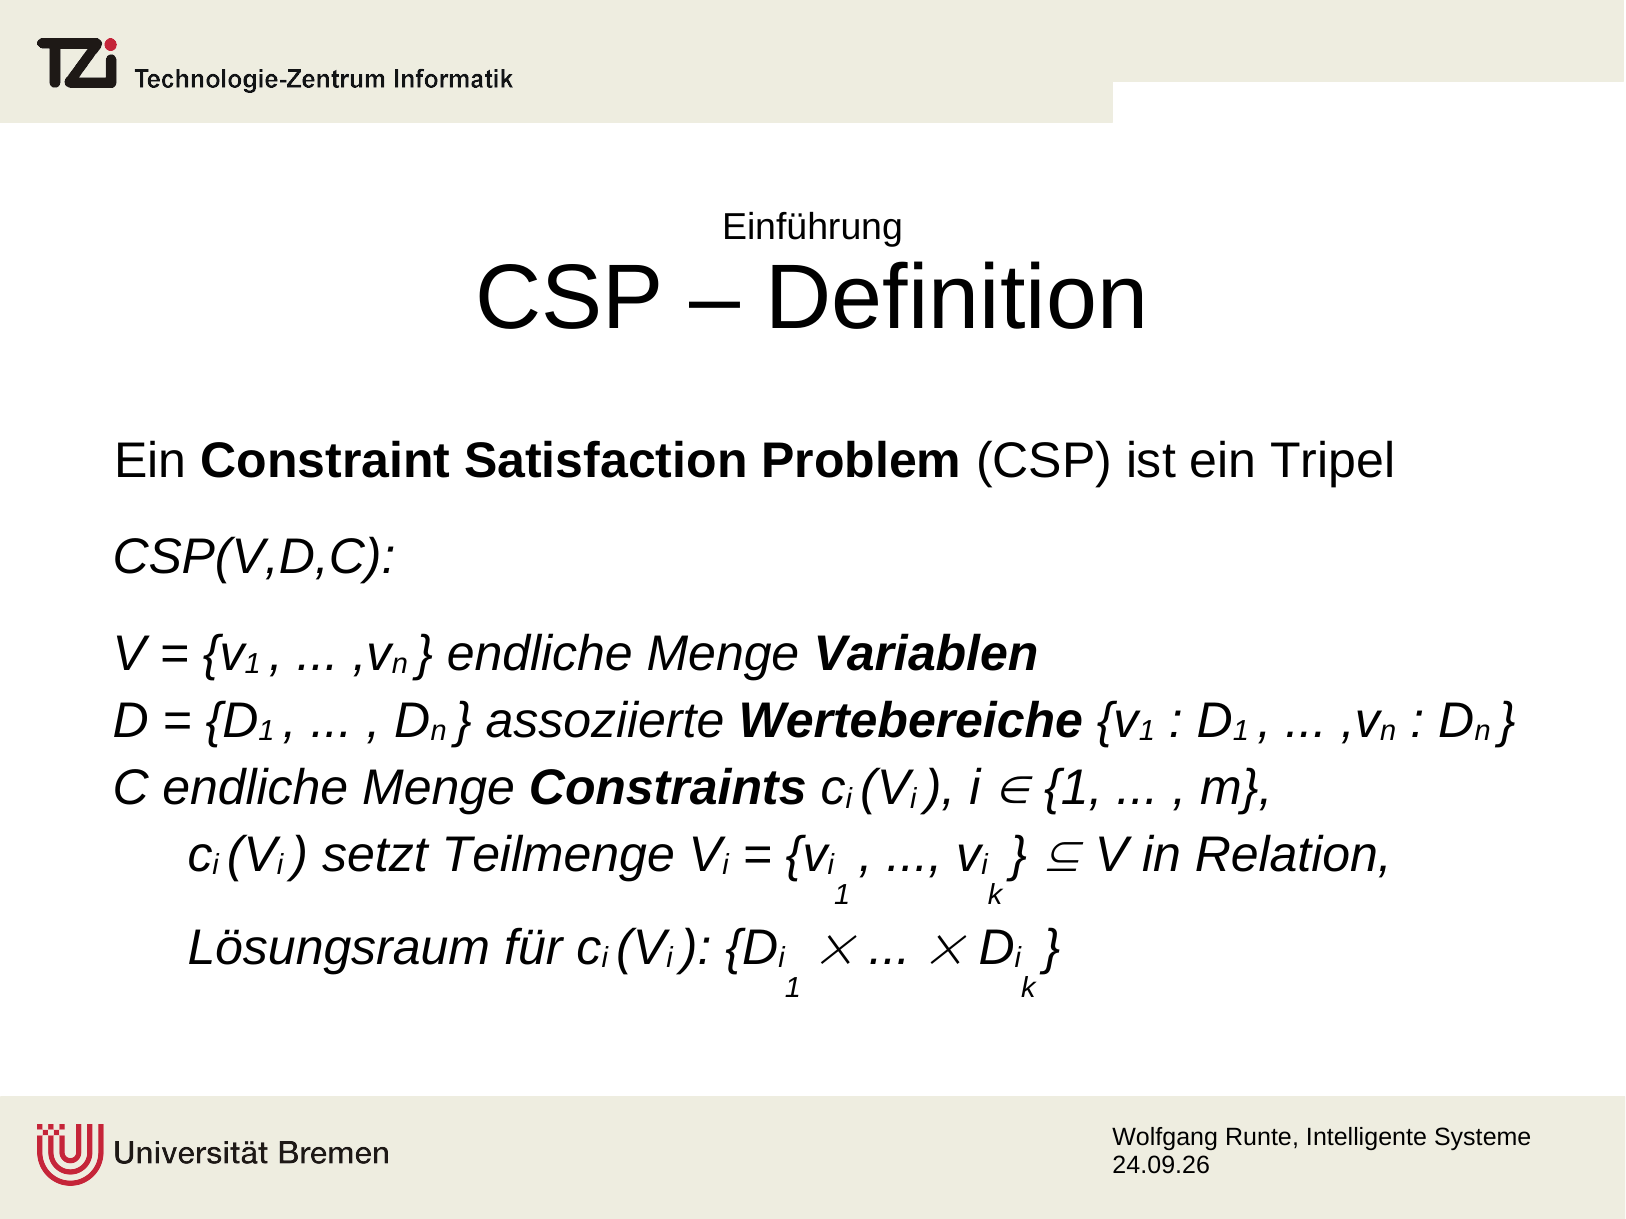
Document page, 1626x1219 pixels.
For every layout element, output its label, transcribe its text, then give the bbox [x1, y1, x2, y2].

picture [37, 1124, 388, 1186]
picture [37, 38, 513, 93]
list Ein Constraint Satisfaction Problem (CSP) ist ein Tripel CSP(V,D,C): V = {v1 , ... ,vn } endliche Menge Variablen D = {D1 , ... , Dn } assoziierte Wertebereiche {v1 : D1 , ... ,vn : Dn } C endliche Menge Constraints ci (Vi ), i  {1, ... , m}, ci (Vi ) setzt Teilmenge Vi = {vi1 , ..., vik }  V in Relation, Lösungsraum für ci (Vi ): {Di1  ...  Dik } [112, 433, 1527, 1070]
title Einführung CSP – Definition [112, 162, 1513, 393]
